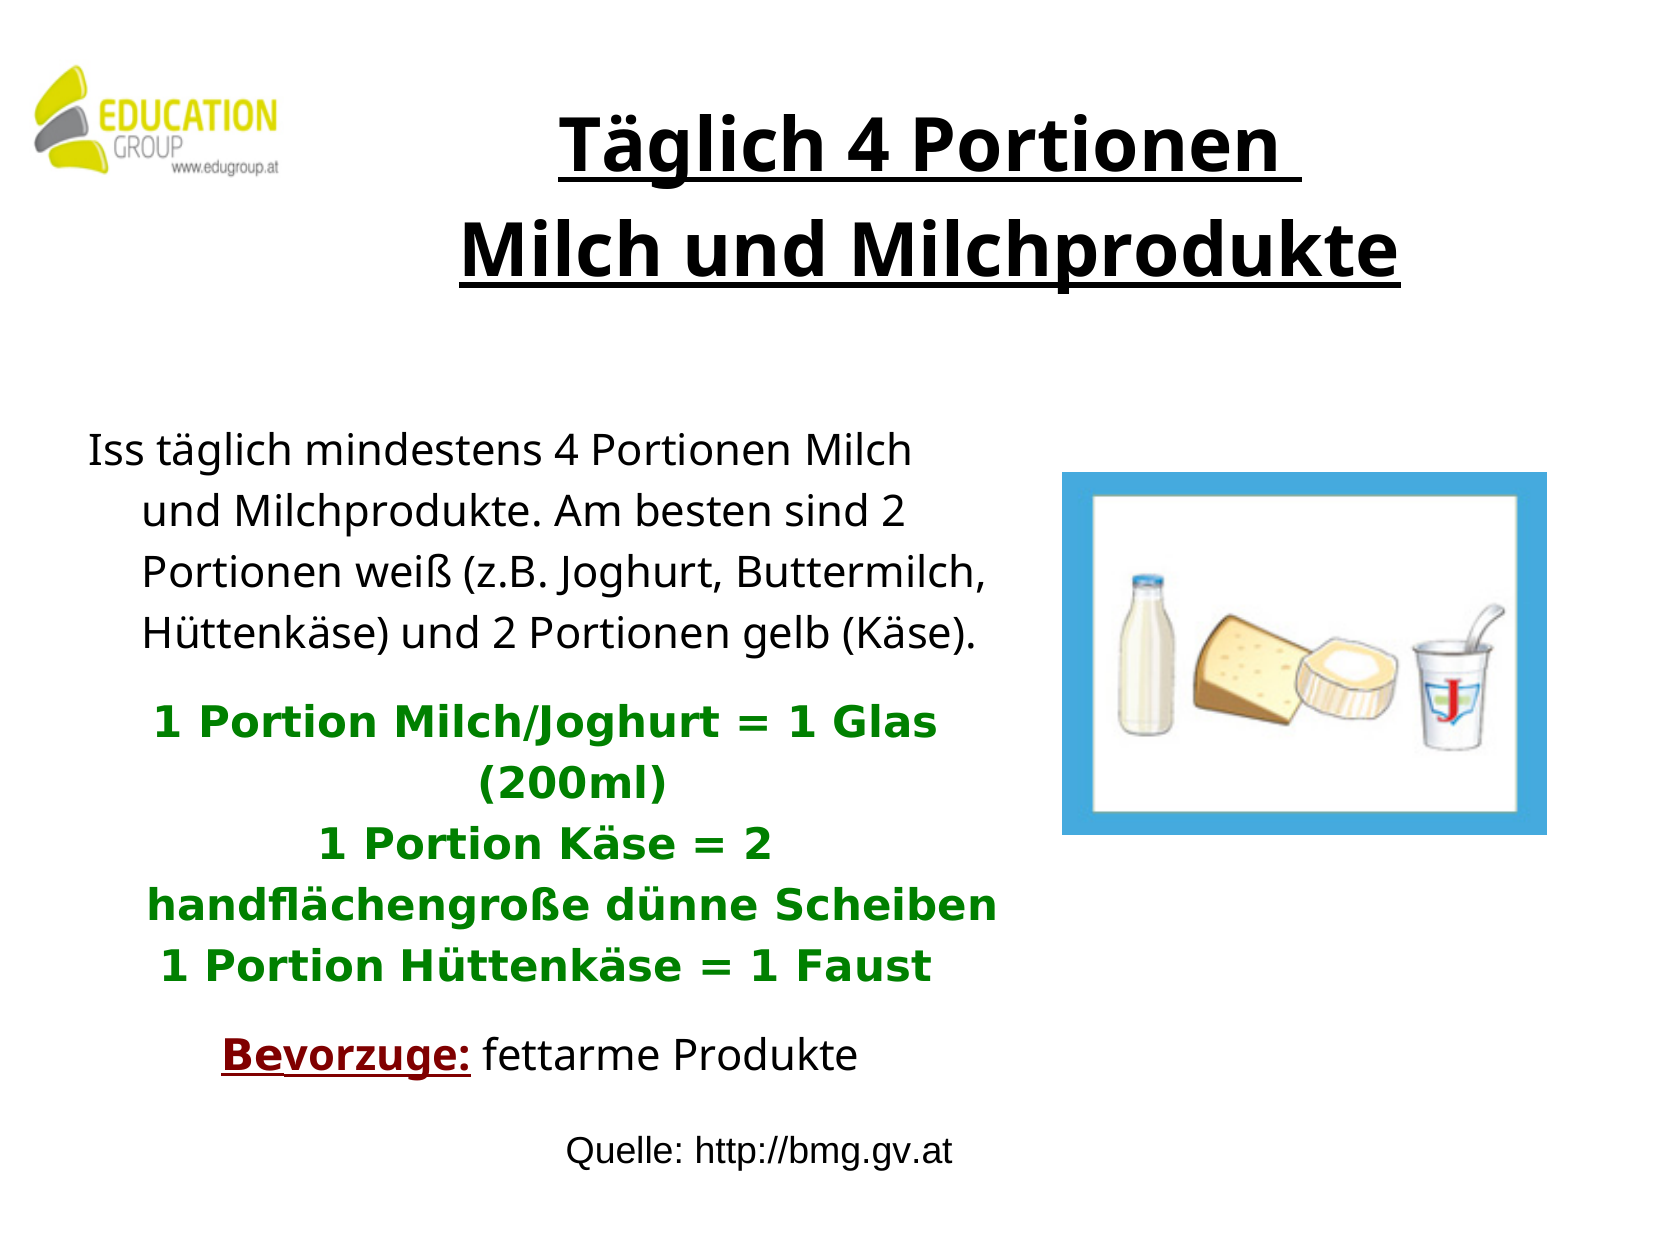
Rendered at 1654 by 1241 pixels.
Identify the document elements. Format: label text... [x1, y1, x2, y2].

list Iss täglich mindestens 4 Portionen Milch und Milchprodukte. Am besten sind 2 Portionen weiß (z.B. Joghurt, Buttermilch, Hüttenkäse) und 2 Portionen gelb (Käse). 1 Portion Milch/Joghurt = 1 Glas (200ml) 1 Portion Käse = 2 handflächengroße dünne Scheiben 1 Portion Hüttenkäse = 1 Faust Bevorzuge: fettarme Produkte [88, 413, 1004, 1093]
picture [1062, 472, 1547, 835]
picture [29, 59, 284, 178]
title Täglich 4 Portionen Milch und Milchprodukte [324, 80, 1536, 292]
